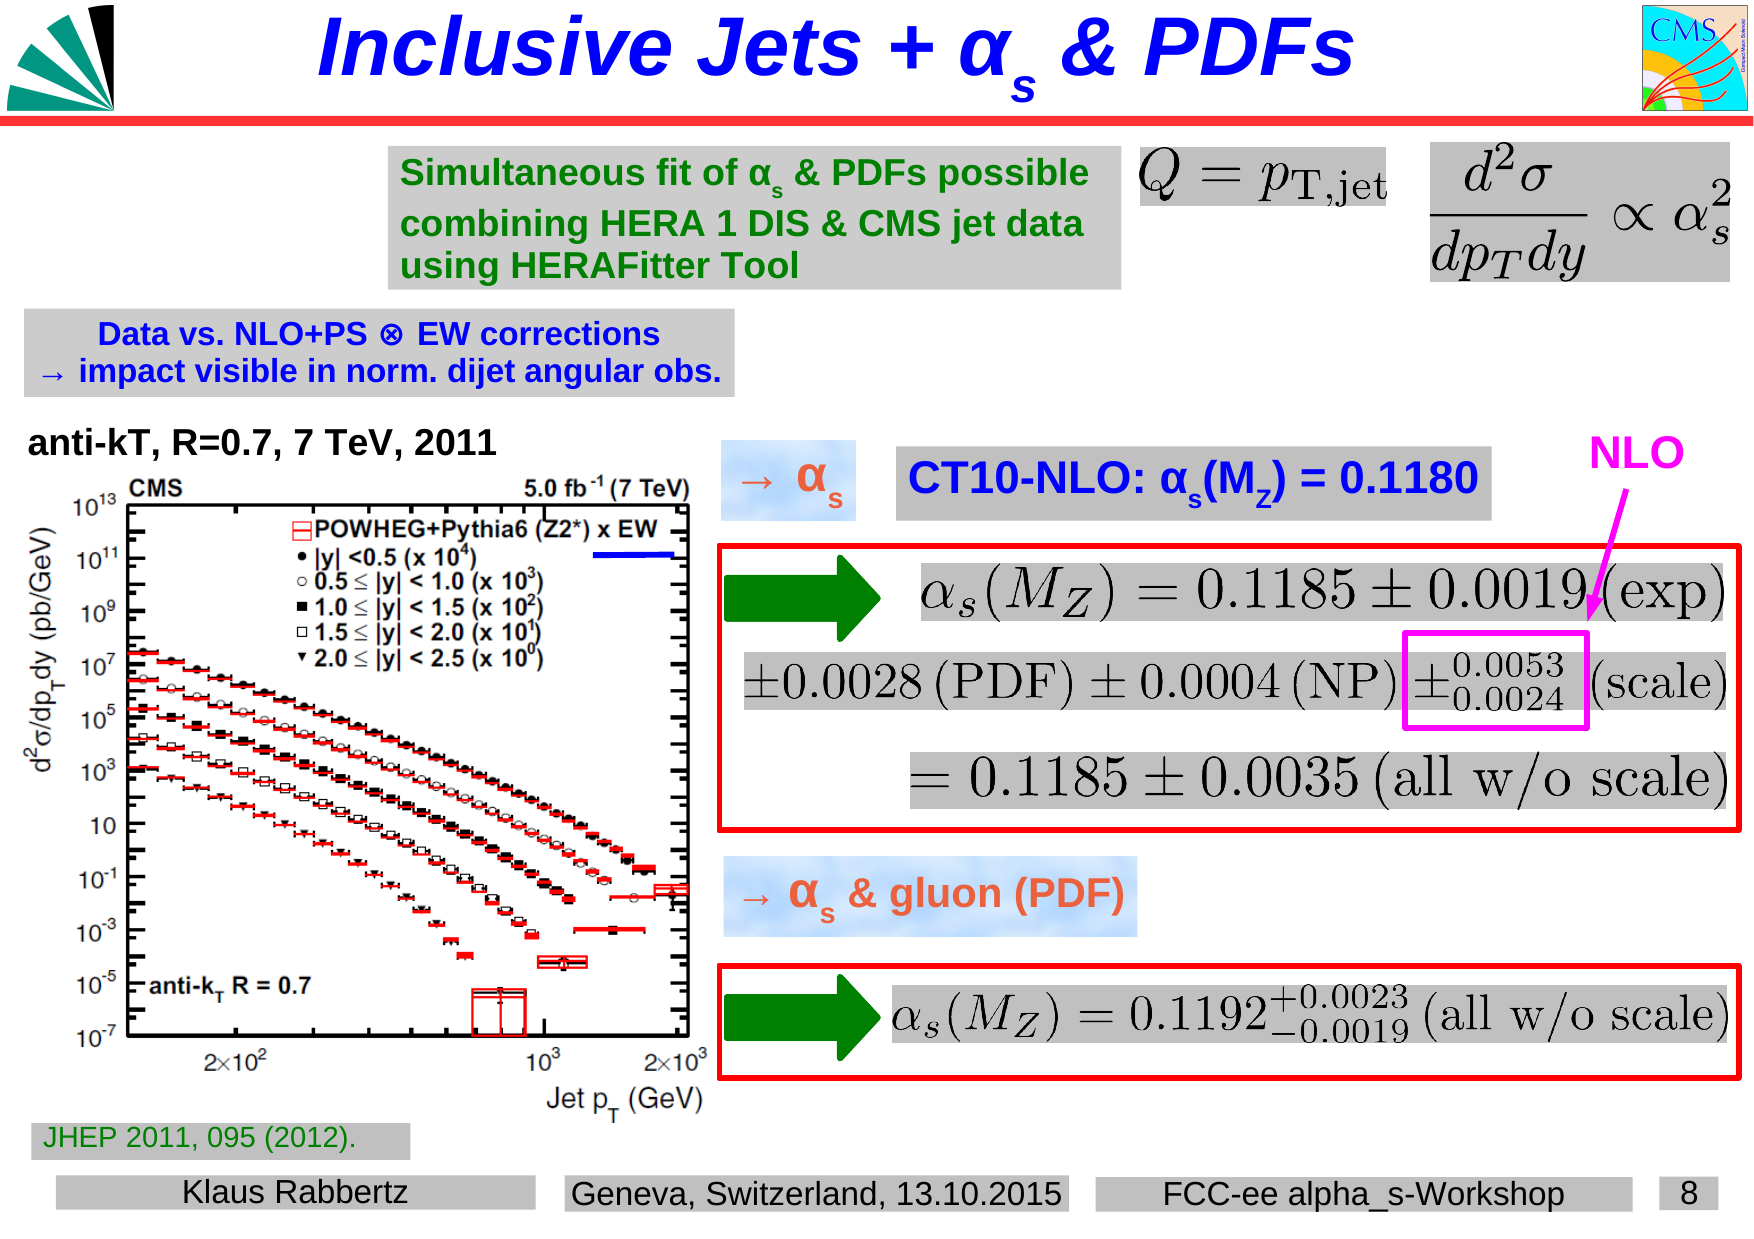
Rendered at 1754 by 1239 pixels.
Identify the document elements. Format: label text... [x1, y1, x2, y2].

text_box → αs & gluon (PDF) [723, 856, 1138, 937]
picture [1408, 652, 1584, 711]
picture [892, 984, 1728, 1044]
text_box anti-kT, R=0.7, 7 TeV, 2011 [15, 415, 497, 466]
picture [1590, 652, 1726, 711]
text_box [726, 557, 878, 640]
picture [1429, 141, 1731, 282]
title Inclusive Jets + αs & PDFs [129, 0, 1545, 114]
text_box → αs [721, 440, 856, 521]
picture [1139, 146, 1387, 207]
picture [744, 652, 1402, 711]
picture [1642, 5, 1748, 111]
text_box Data vs. NLO+PS ⊗ EW corrections → impact visible in norm. dijet angular obs. [24, 308, 734, 397]
picture [910, 751, 1727, 810]
picture [921, 563, 1601, 622]
text_box CT10-NLO: αs(MZ) = 0.1180 [896, 446, 1490, 521]
text_box Simultaneous fit of αs & PDFs possible combining HERA 1 DIS & CMS jet data using HERAFitter Tool [387, 145, 1122, 290]
picture [7, 5, 114, 112]
text_box [726, 976, 878, 1059]
picture [14, 466, 717, 1123]
picture [1588, 563, 1724, 622]
text_box NLO [1577, 421, 1698, 485]
text_box CMS, EPJC 75 (2015) 288, JHEP 2011, 095 (2012). [31, 1123, 411, 1160]
